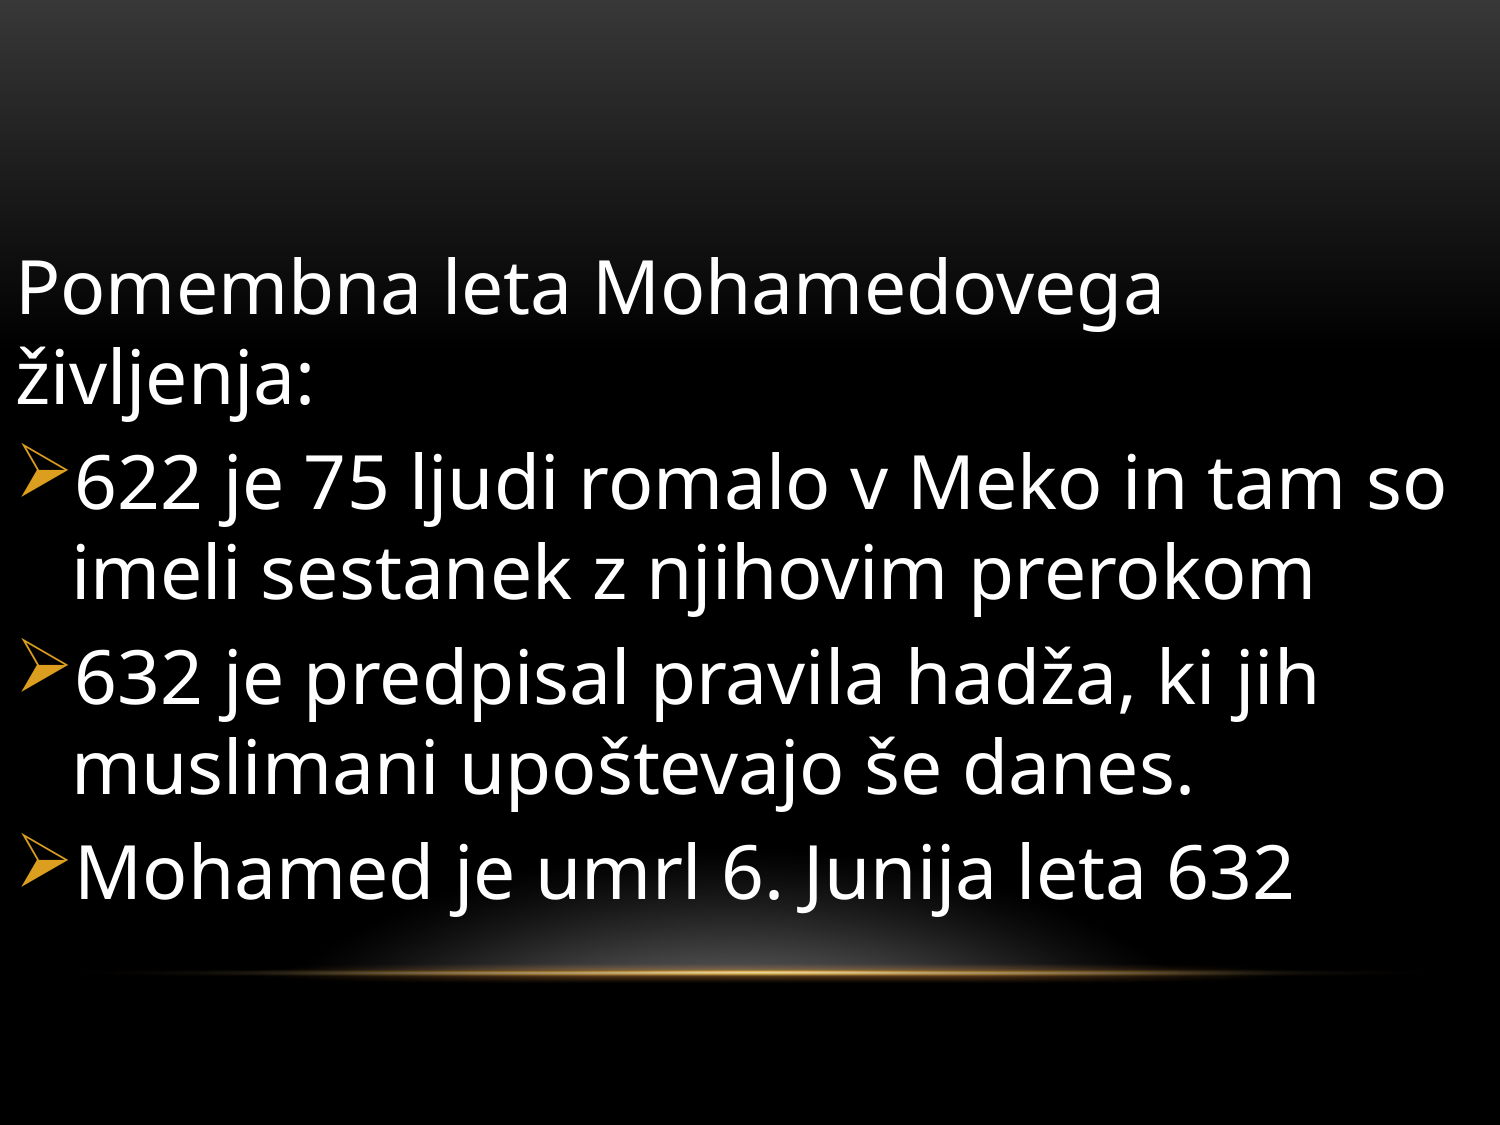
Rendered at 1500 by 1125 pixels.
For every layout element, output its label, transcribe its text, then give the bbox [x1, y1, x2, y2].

picture [0, 0, 1500, 231]
list Pomembna leta Mohamedovega življenja: 622 je 75 ljudi romalo v Meko in tam so imeli sestanek z njihovim prerokom 632 je predpisal pravila hadža, ki jih muslimani upoštevajo še danes. Mohamed je umrl 6. Junija leta 632 [0, 231, 1500, 1125]
